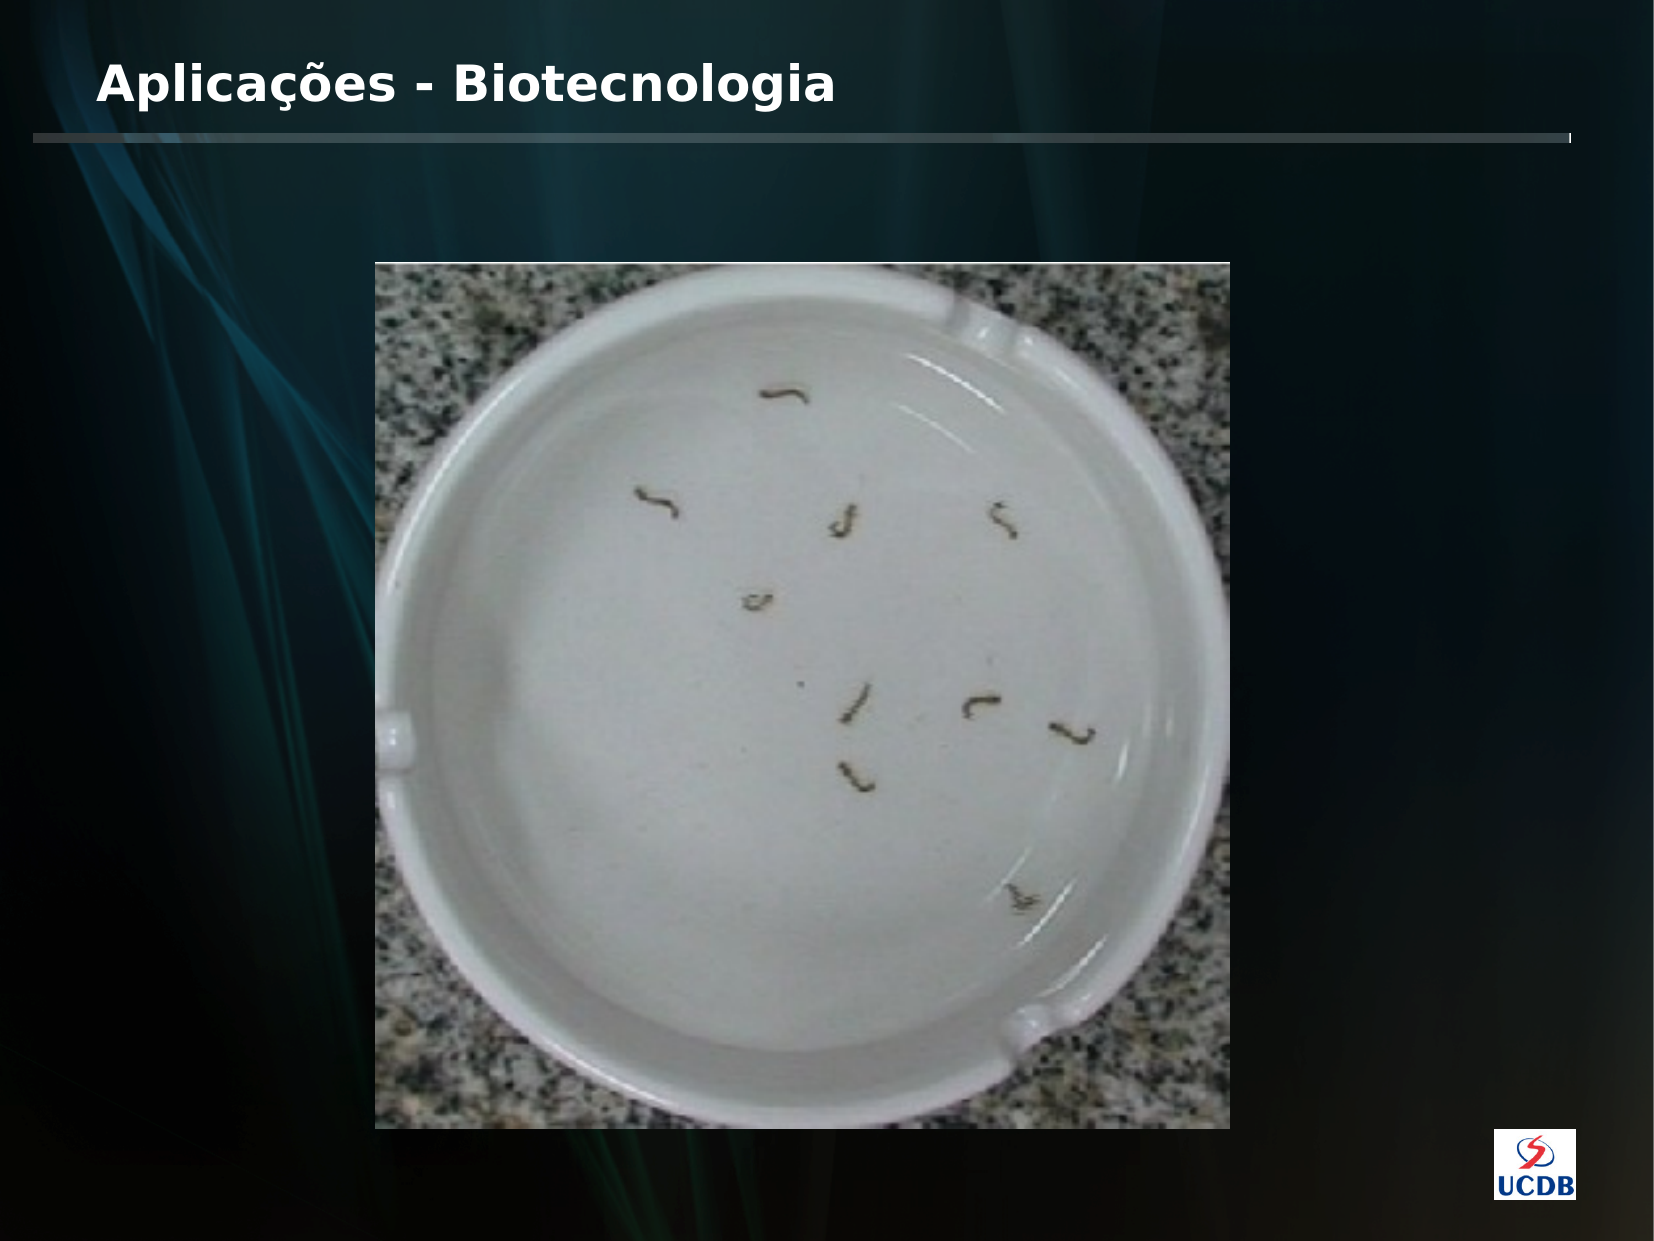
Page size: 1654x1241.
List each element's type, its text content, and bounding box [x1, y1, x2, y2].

picture [0, 0, 1654, 1241]
text_box Aplicações - Biotecnologia [82, 45, 1536, 119]
